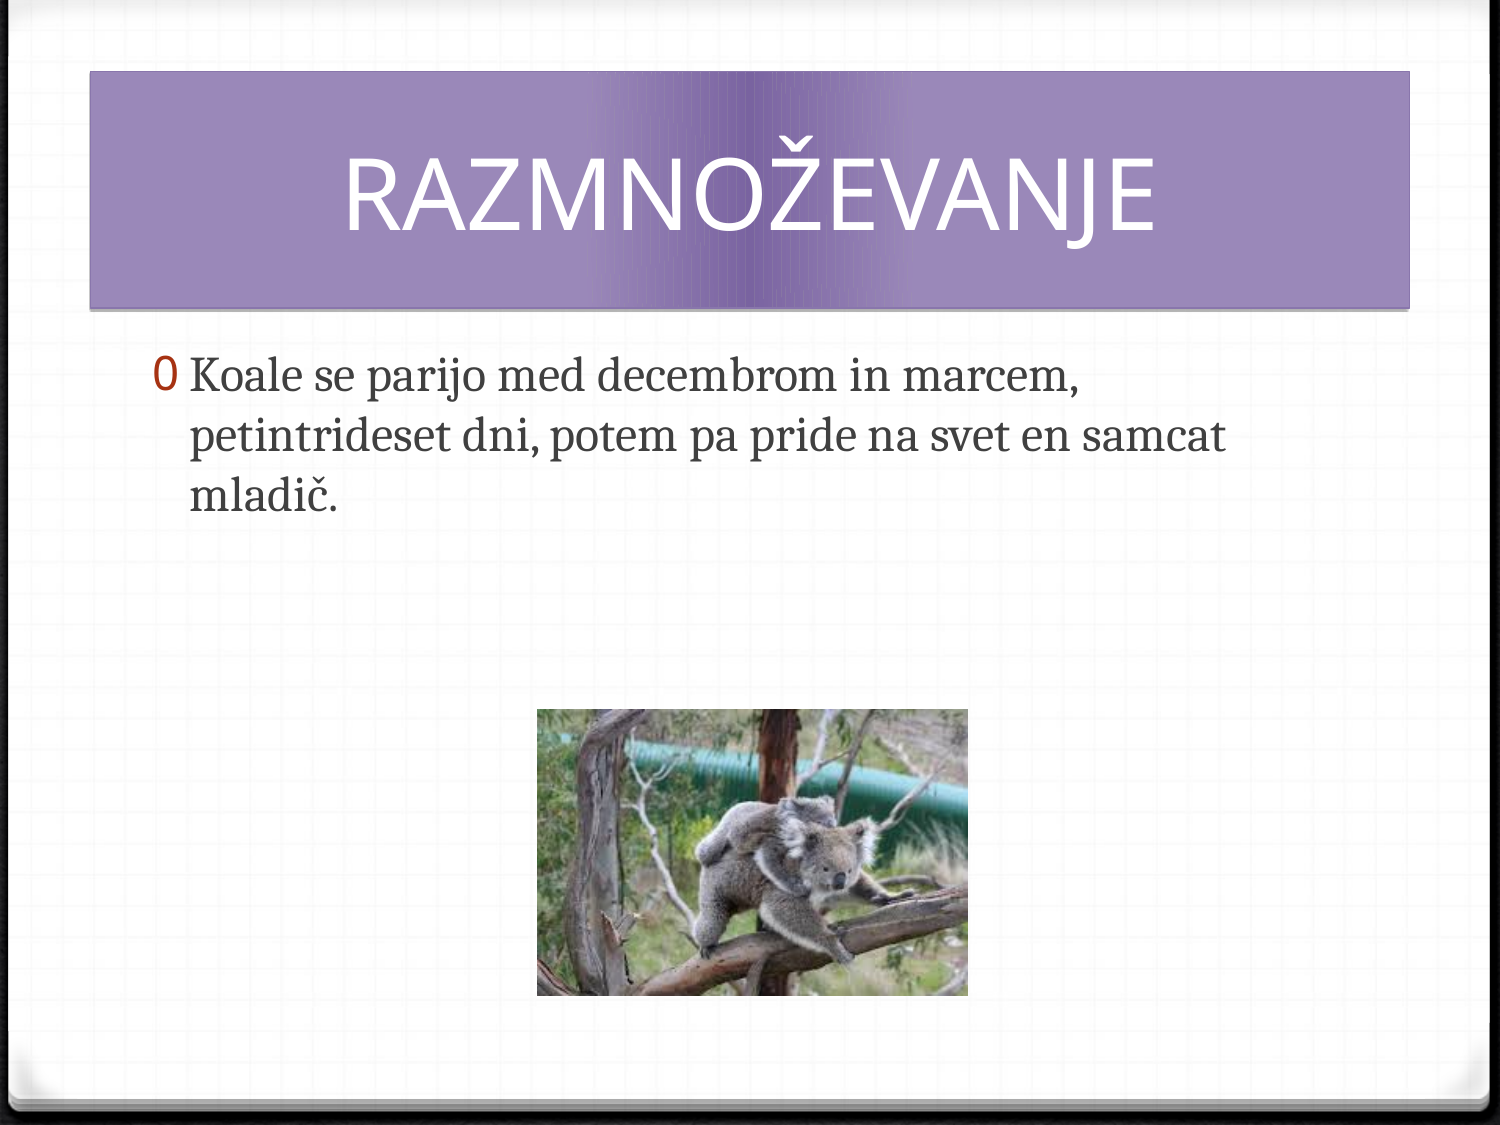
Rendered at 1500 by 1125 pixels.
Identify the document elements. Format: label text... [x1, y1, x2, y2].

title RAZMNOŽEVANJE [90, 71, 1410, 309]
list Koale se parijo med decembrom in marcem, petintrideset dni, potem pa pride na svet en samcat mladič. [137, 334, 1363, 983]
picture [0, 0, 1500, 1125]
